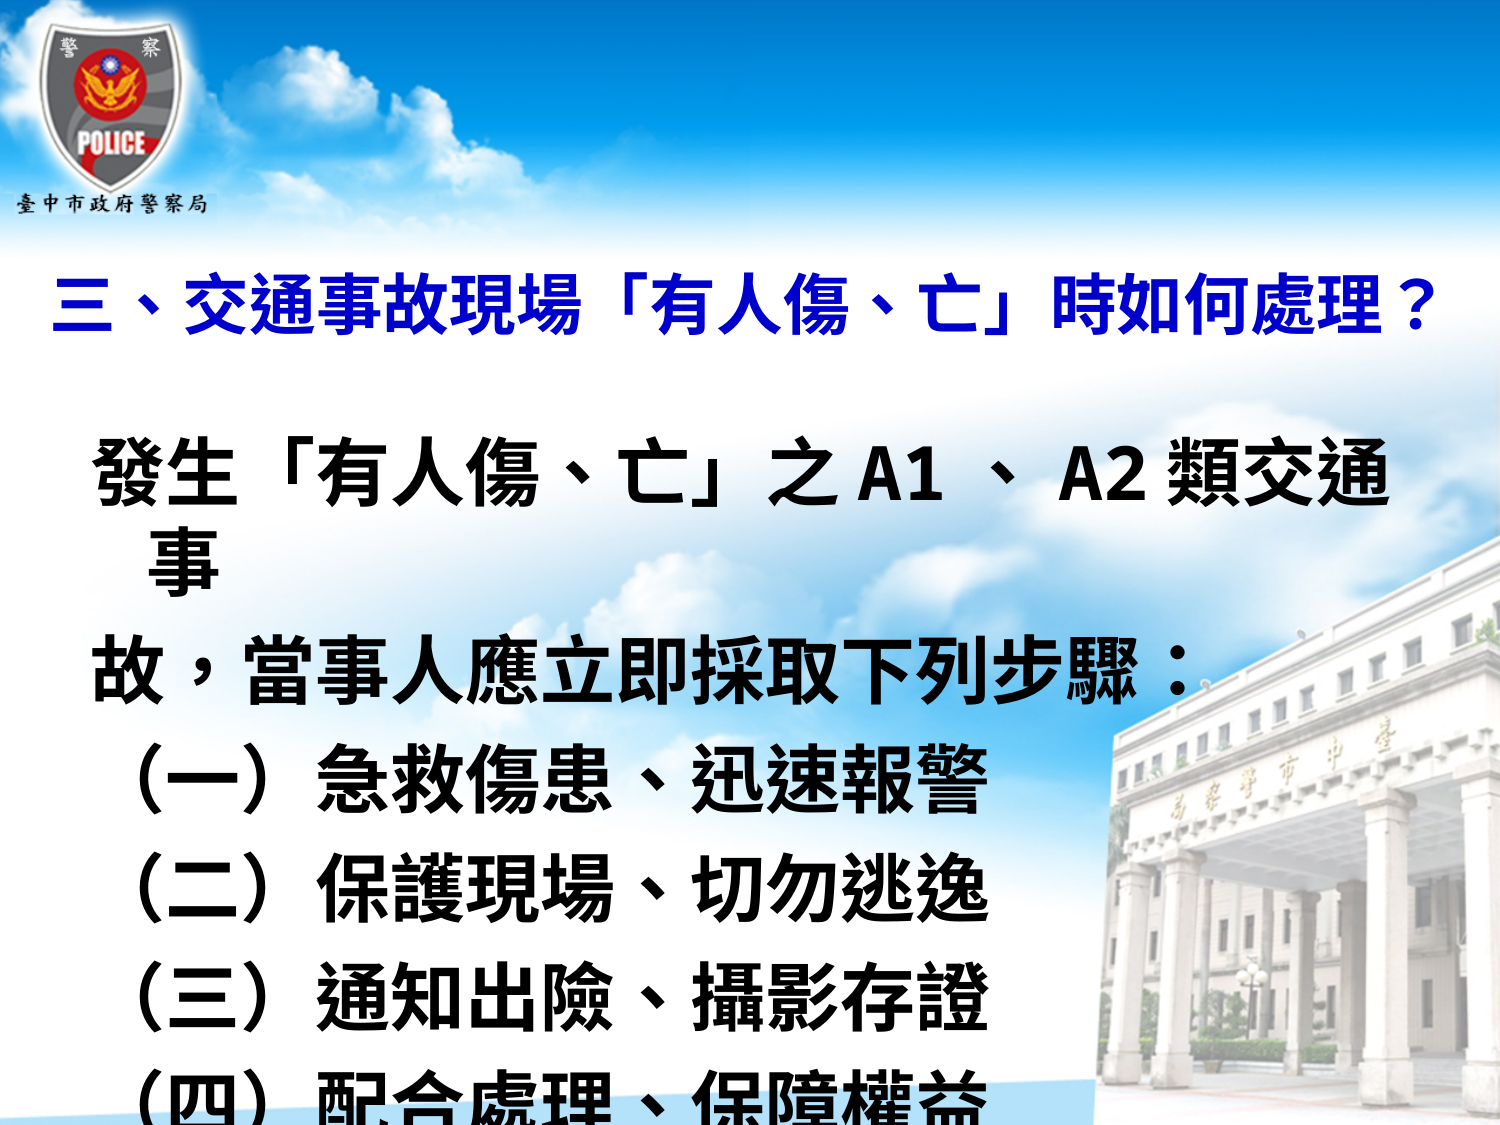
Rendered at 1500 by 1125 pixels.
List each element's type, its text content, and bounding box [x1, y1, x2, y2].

title 三、交通事故現場「有人傷、亡」時如何處理？ [0, 209, 1500, 397]
picture [0, 397, 1500, 1125]
picture [0, 0, 1500, 209]
list 發生「有人傷、亡」之A1、A2類交通事 故，當事人應立即採取下列步驟： （一）急救傷患、迅速報警 （二）保護現場、切勿逃逸 （三）通知出險、攝影存證 （四）配合處理、保障權益 [75, 417, 1426, 1125]
